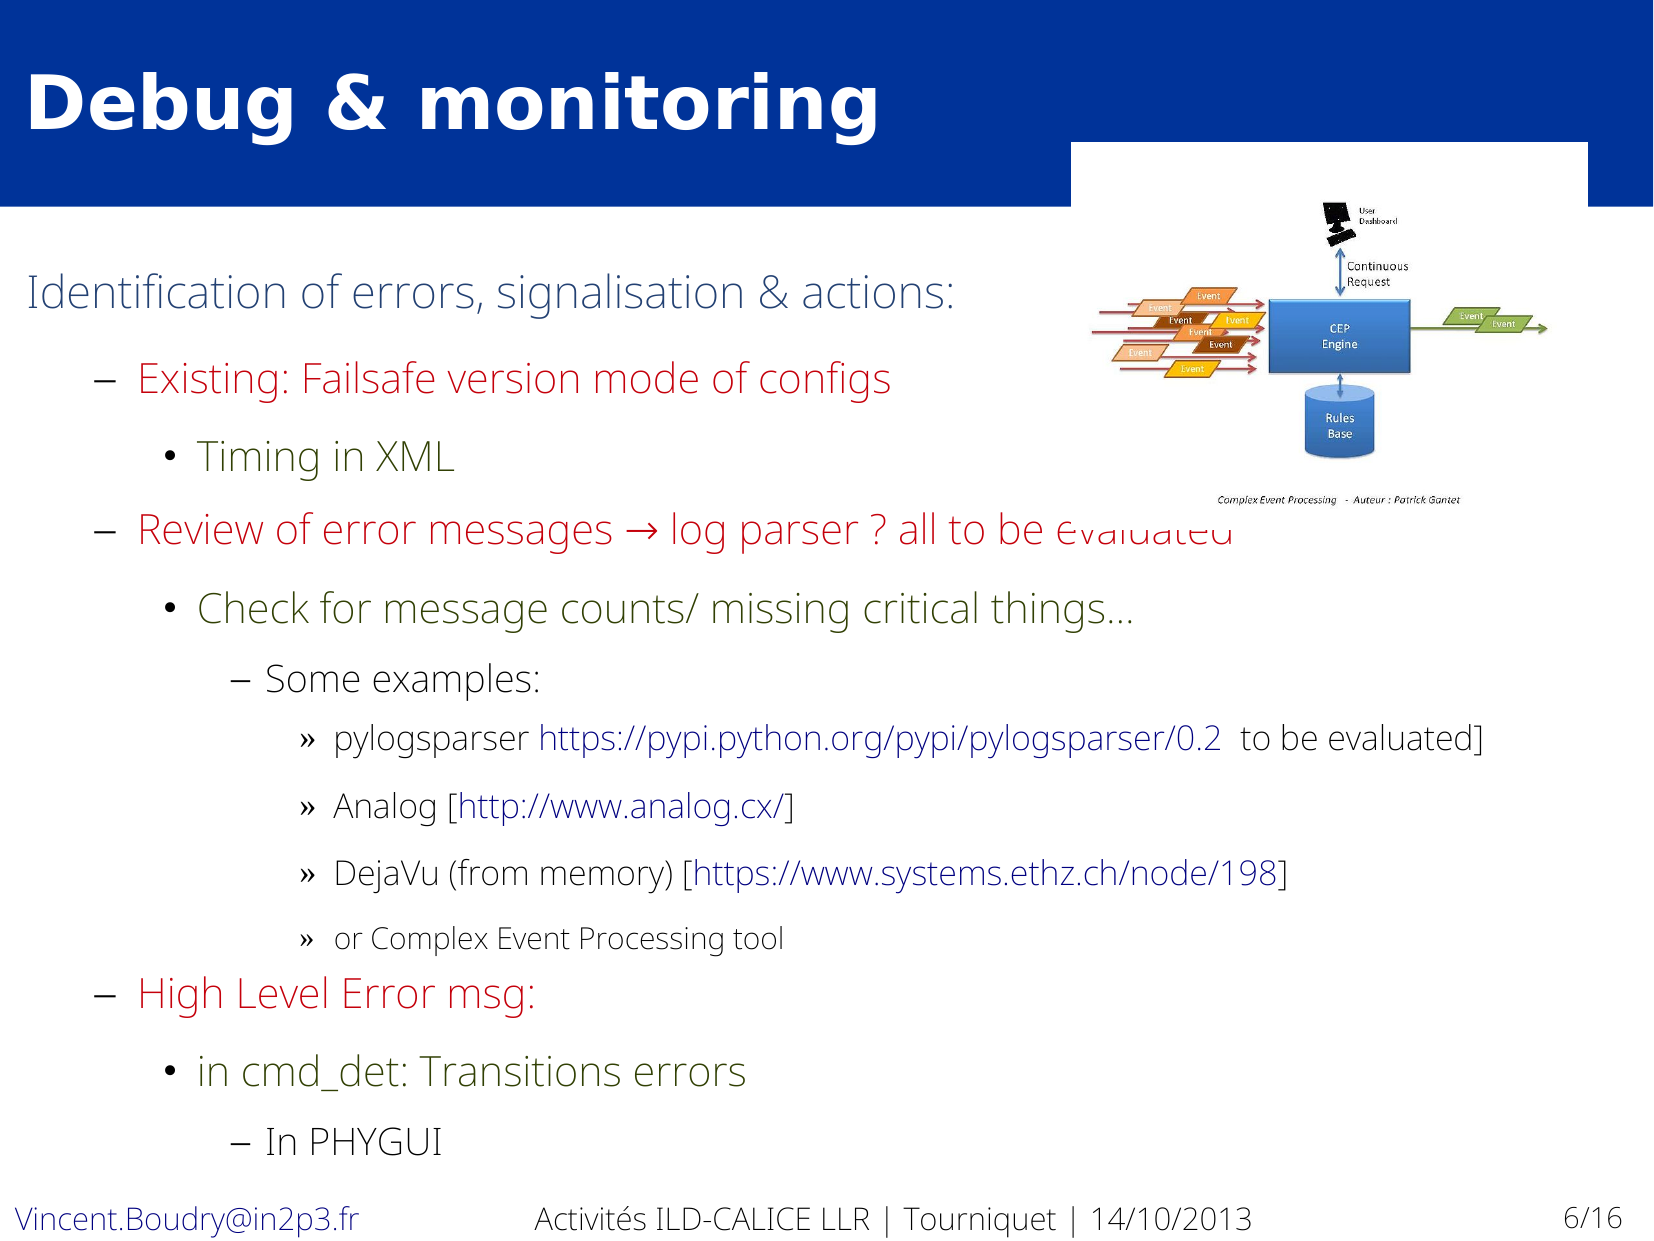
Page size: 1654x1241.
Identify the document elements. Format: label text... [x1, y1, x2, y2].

title Debug & monitoring [24, 17, 1635, 191]
list Identification of errors, signalisation & actions: Existing: Failsafe version mode of configs Timing in XML Review of error messages → log parser ? all to be evaluated Check for message counts/ missing critical things... Some examples: pylogsparser https://pypi.python.org/pypi/pylogsparser/0.2 to be evaluated] Analog [http://www.analog.cx/] DejaVu (from memory) [https://www.systems.ethz.ch/node/198] or Complex Event Processing tool High Level Error msg: in cmd_det: Transitions errors In PHYGUI [26, 260, 1631, 1172]
picture [1071, 142, 1588, 530]
